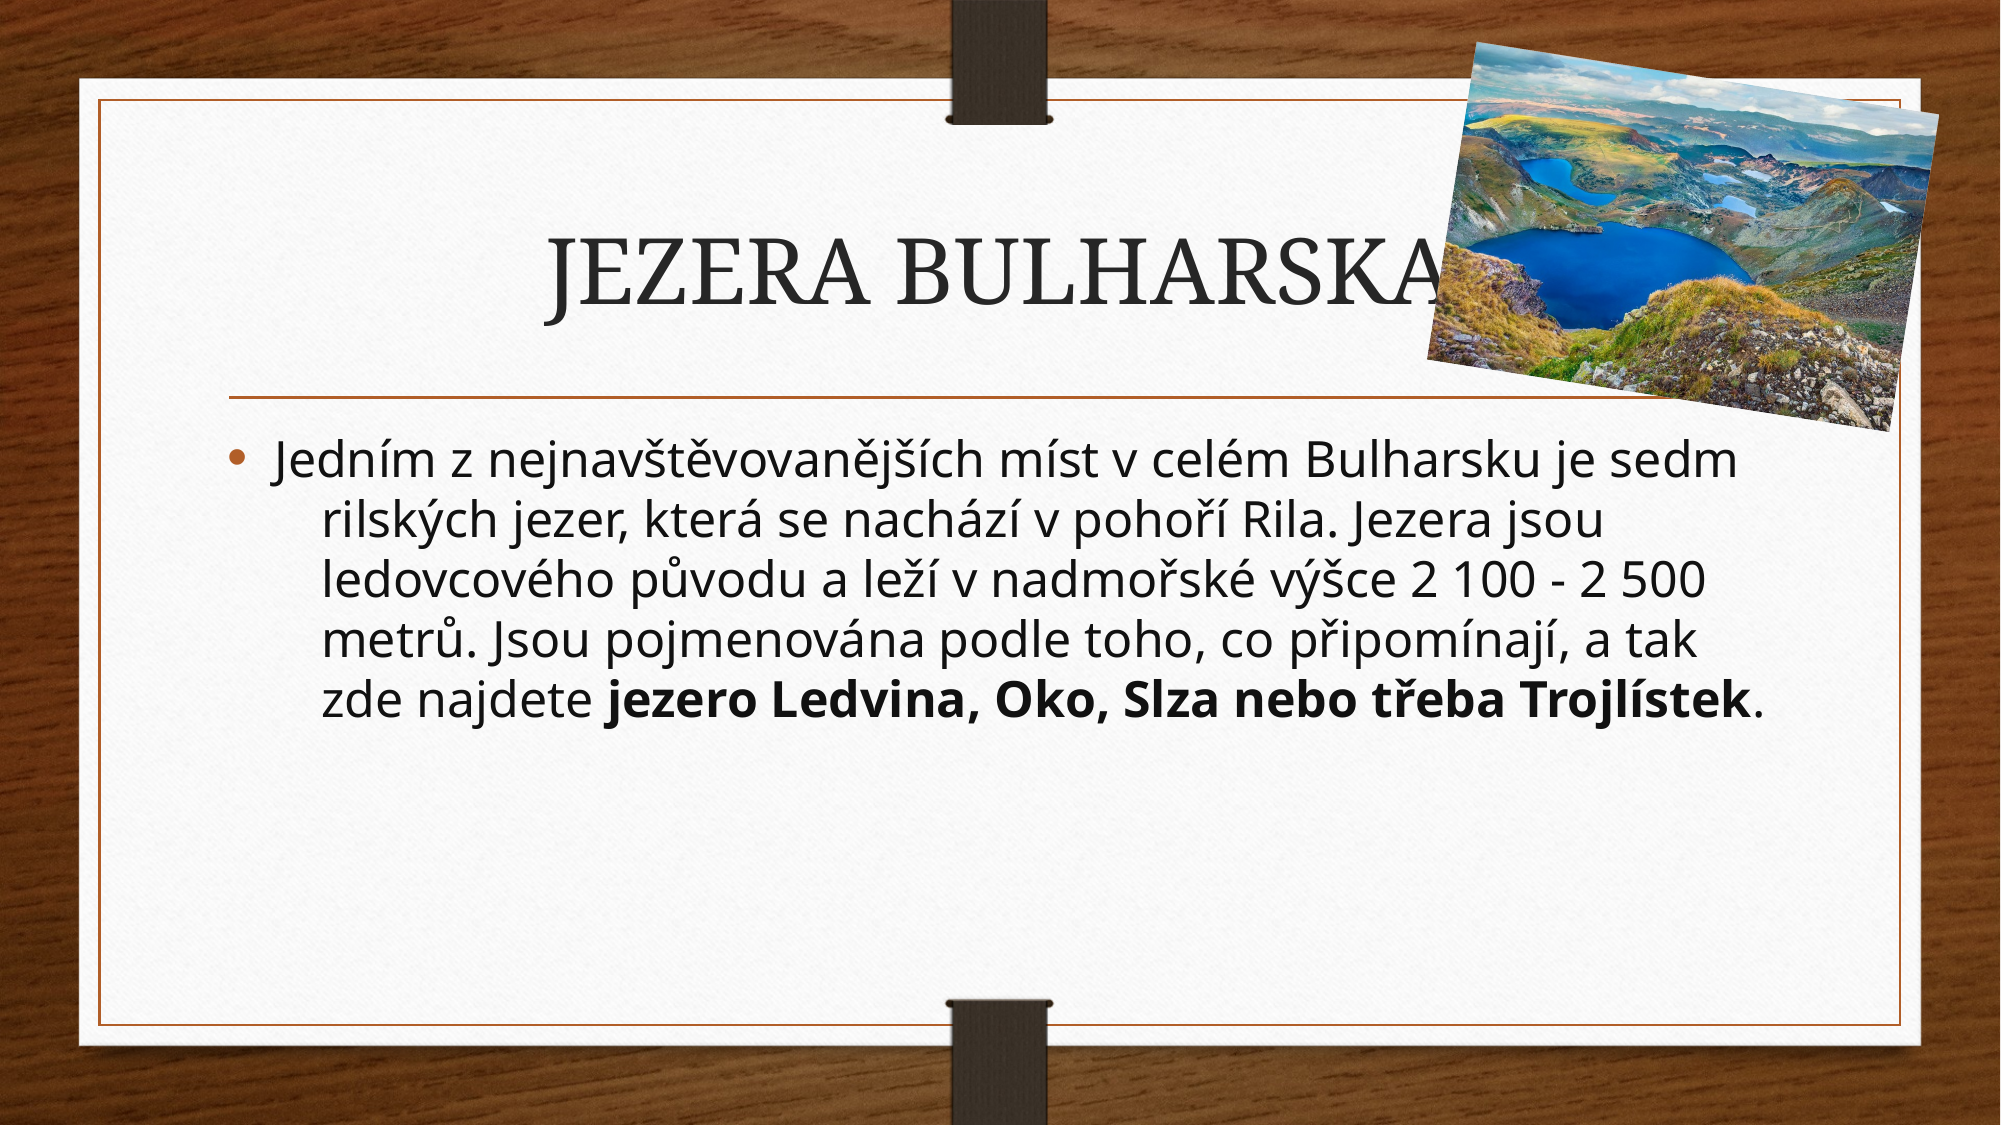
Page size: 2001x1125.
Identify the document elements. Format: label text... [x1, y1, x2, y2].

title JEZERA BULHARSKA [212, 161, 1525, 376]
picture [1426, 41, 1939, 432]
list Jedním z nejnavštěvovanějších míst v celém Bulharsku je sedm rilských jezer, která se nachází v pohoří Rila. Jezera jsou ledovcového původu a leží v nadmořské výšce 2 100 - 2 500 metrů. Jsou pojmenována podle toho, co připomínají, a tak zde najdete jezero Ledvina, Oko, Slza nebo třeba Trojlístek. [212, 419, 1788, 964]
